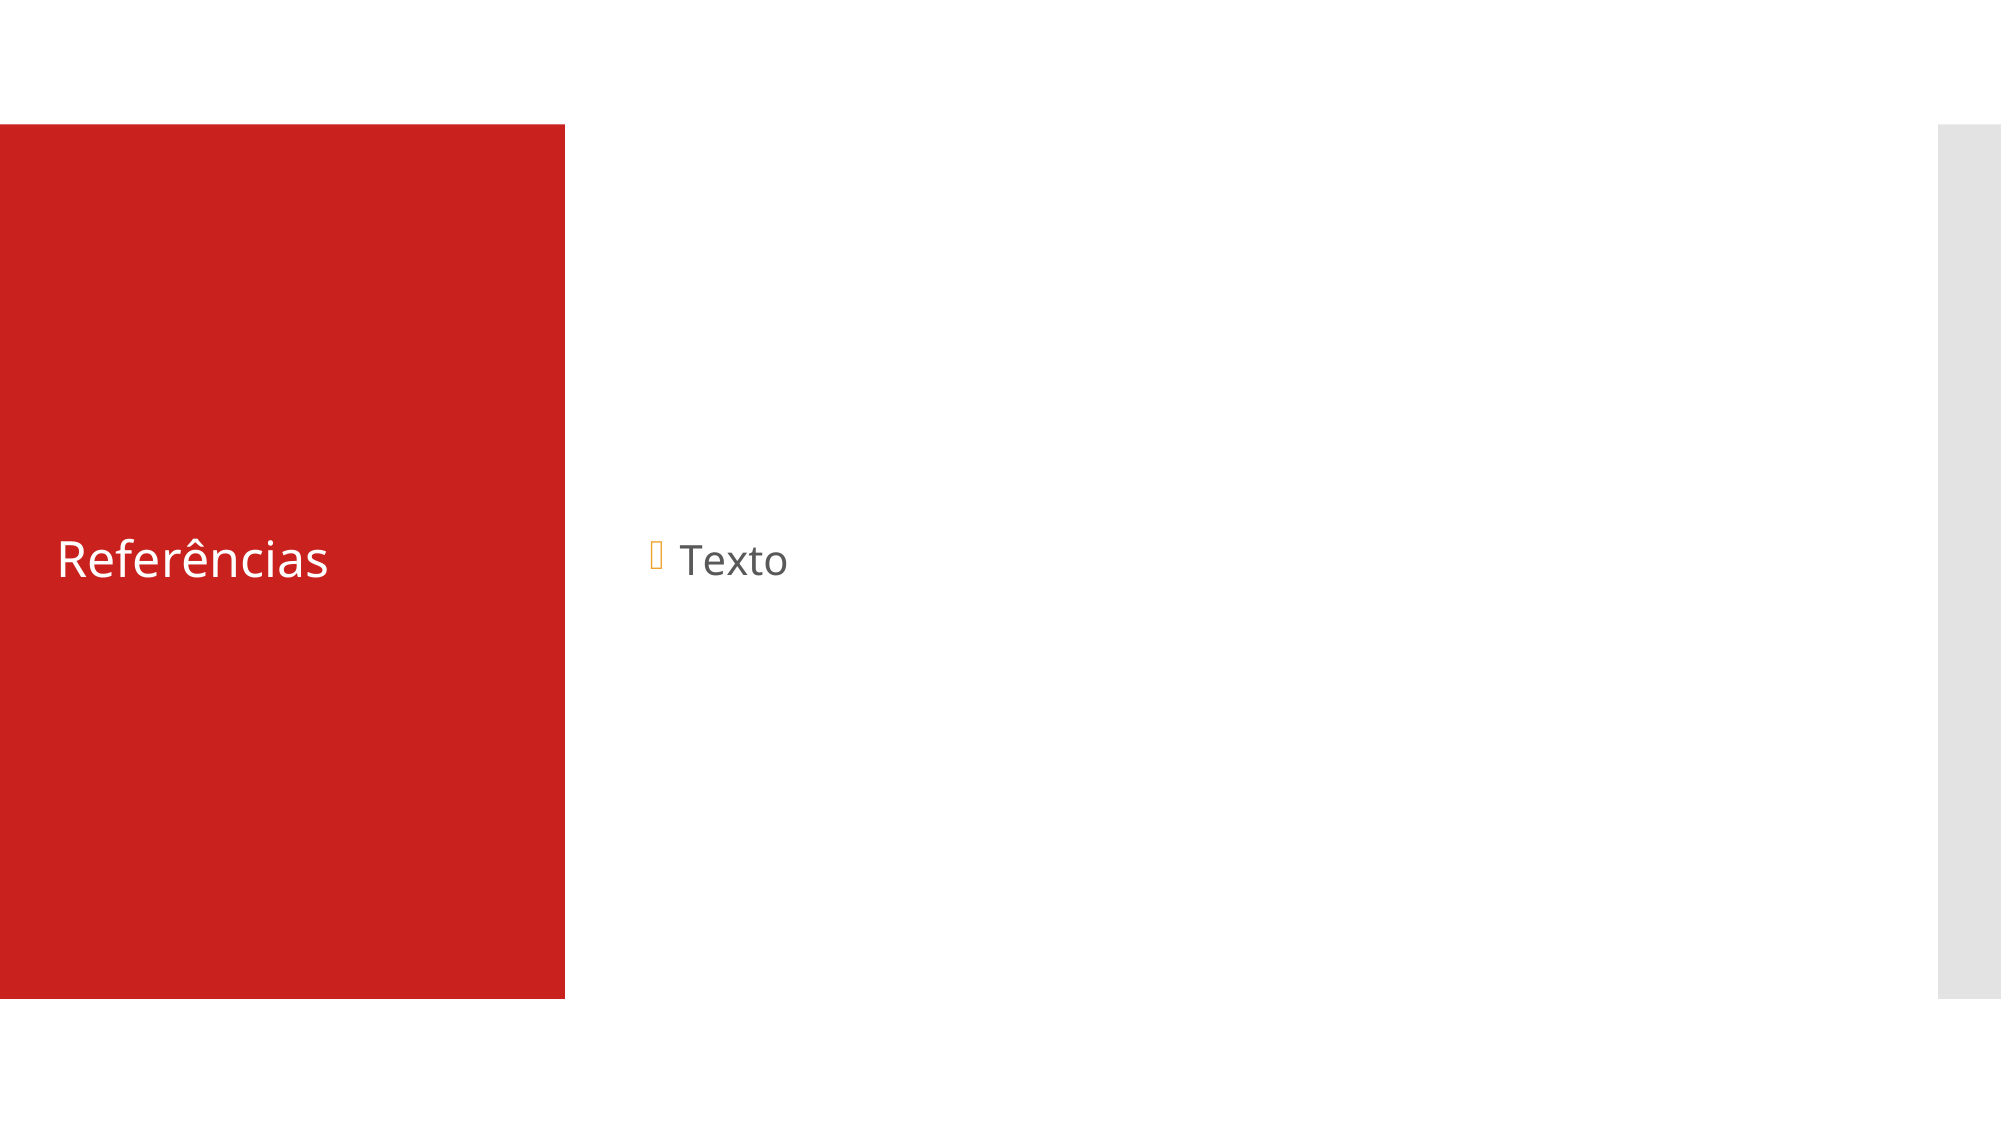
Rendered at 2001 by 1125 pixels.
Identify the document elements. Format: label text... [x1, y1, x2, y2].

list Texto [634, 141, 1835, 982]
title Referências [41, 184, 525, 939]
